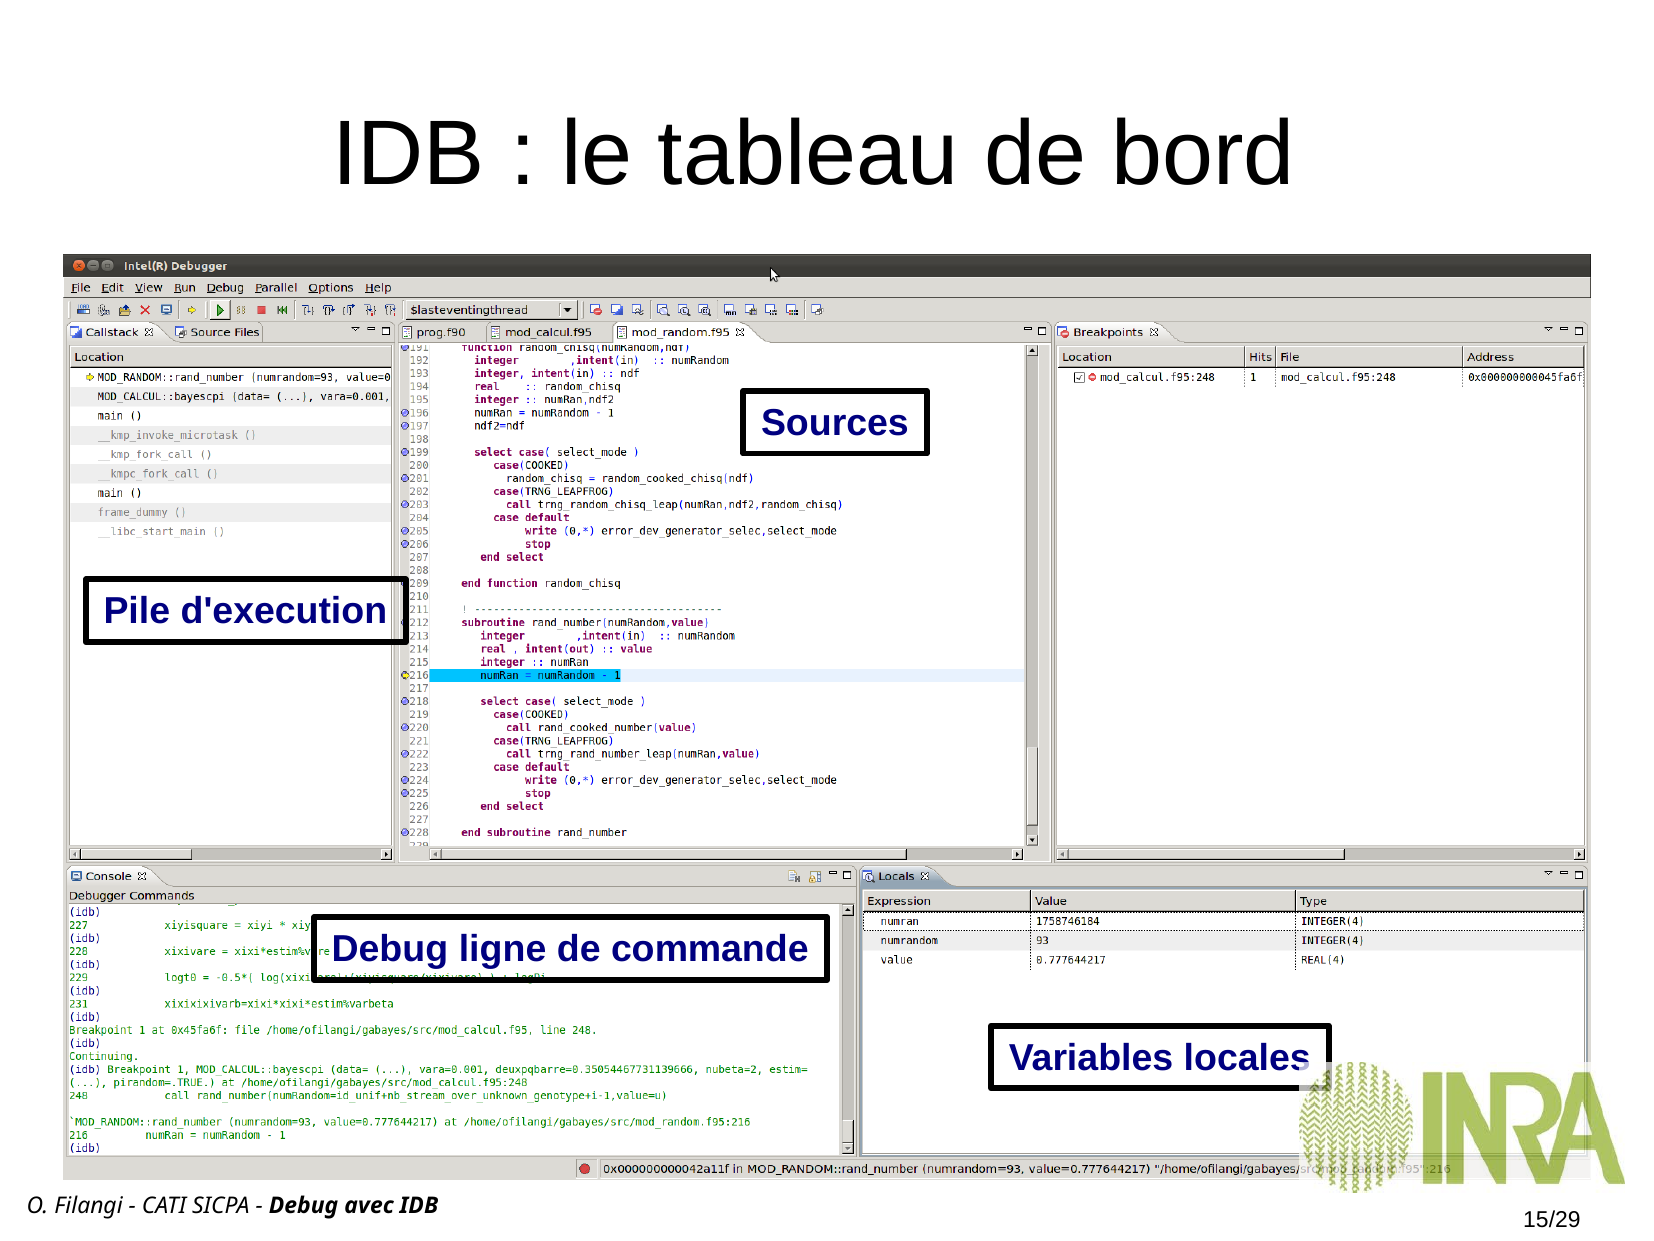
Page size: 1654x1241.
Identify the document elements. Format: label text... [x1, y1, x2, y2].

text_box Debug ligne de commande [313, 917, 828, 980]
title IDB : le tableau de bord [82, 49, 1571, 257]
picture [63, 254, 1625, 1193]
text_box Sources [743, 390, 927, 454]
text_box <numéro>/29 [1508, 1199, 1654, 1241]
text_box Variables locales [991, 1025, 1329, 1089]
text_box O. Filangi - CATI SICPA - Debug avec IDB [5, 1181, 476, 1227]
text_box Pile d'execution [85, 579, 406, 643]
